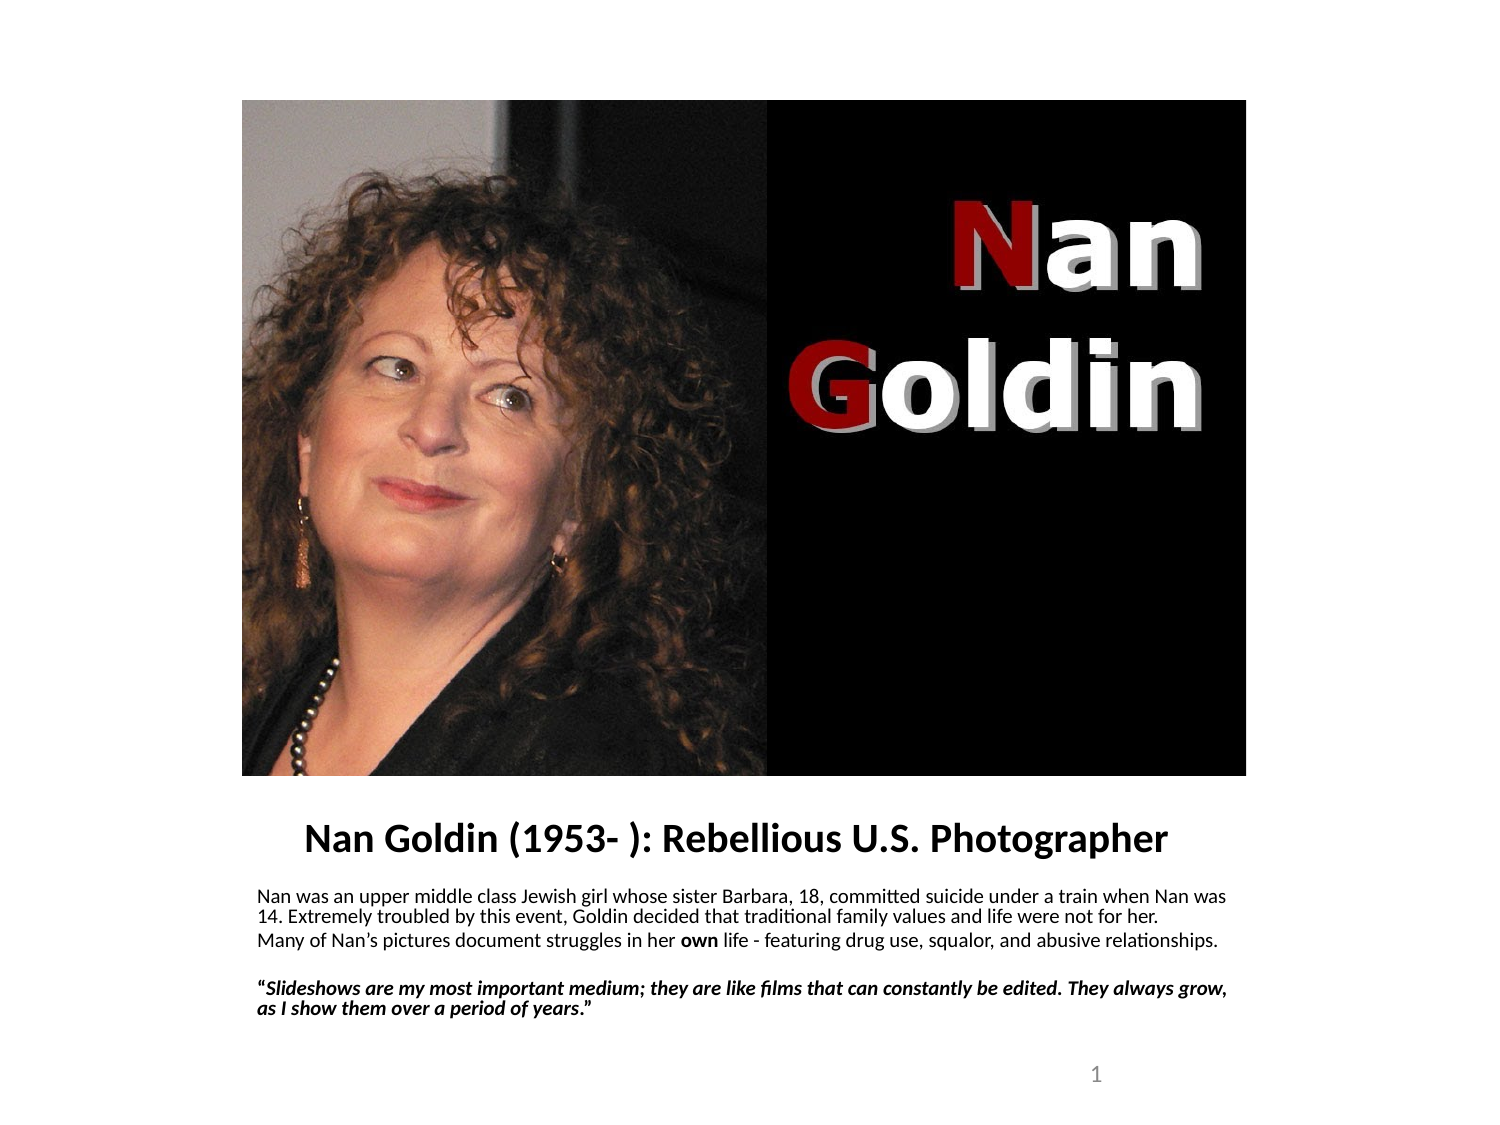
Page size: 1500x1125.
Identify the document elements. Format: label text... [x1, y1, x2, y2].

picture [242, 100, 1247, 776]
list Nan was an upper middle class Jewish girl whose sister Barbara, 18, committed suicide under a train when Nan was 14. Extremely troubled by this event, Goldin decided that traditional family values and life were not for her. Many of Nan’s pictures document struggles in her own life - featuring drug use, squalor, and abusive relationships. “Slideshows are my most important medium; they are like films that can constantly be edited. They always grow, as I show them over a period of years.” [242, 880, 1247, 1059]
title Nan Goldin (1953- ): Rebellious U.S. Photographer [289, 776, 1190, 869]
text_box 1 [1074, 1042, 1426, 1103]
